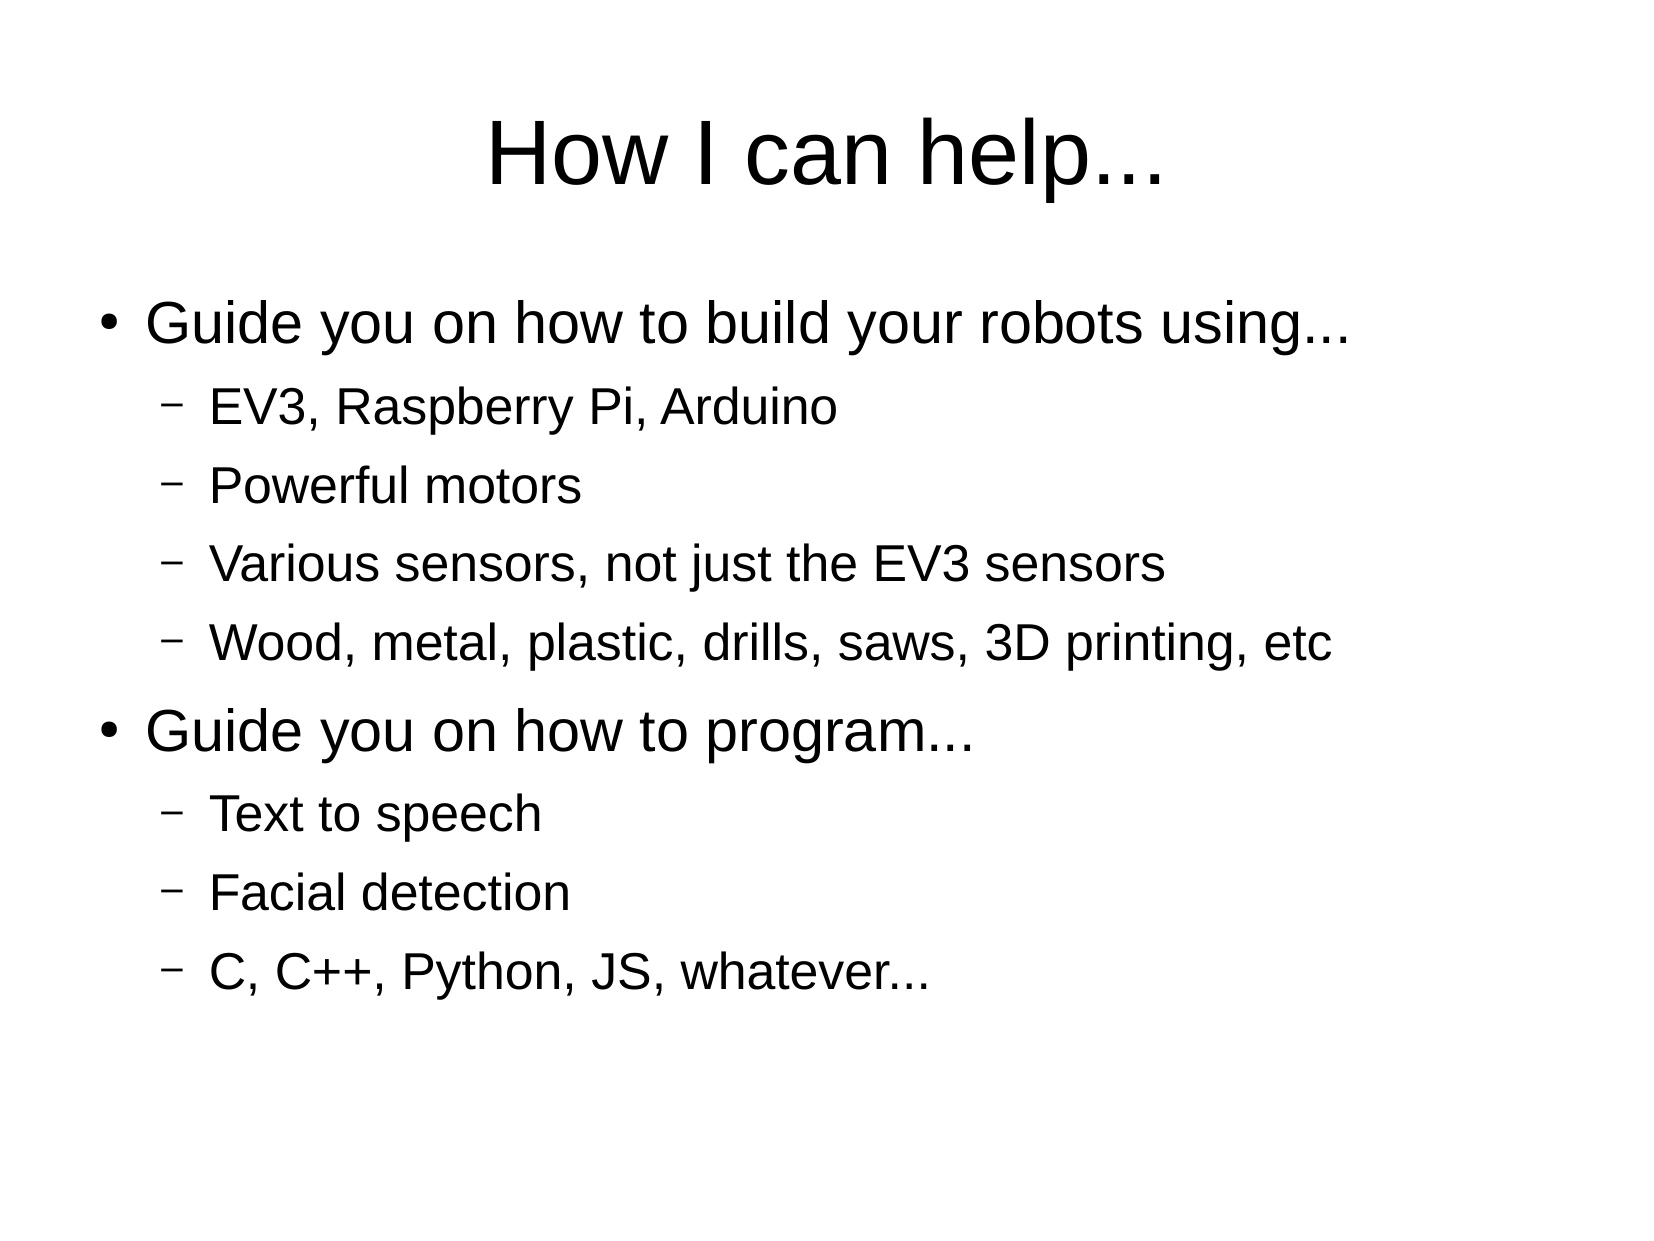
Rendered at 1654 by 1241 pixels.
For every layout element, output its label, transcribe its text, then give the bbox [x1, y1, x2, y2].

list Guide you on how to build your robots using... EV3, Raspberry Pi, Arduino Powerful motors Various sensors, not just the EV3 sensors Wood, metal, plastic, drills, saws, 3D printing, etc Guide you on how to program... Text to speech Facial detection C, C++, Python, JS, whatever... [82, 290, 1571, 1010]
title How I can help... [82, 49, 1571, 257]
